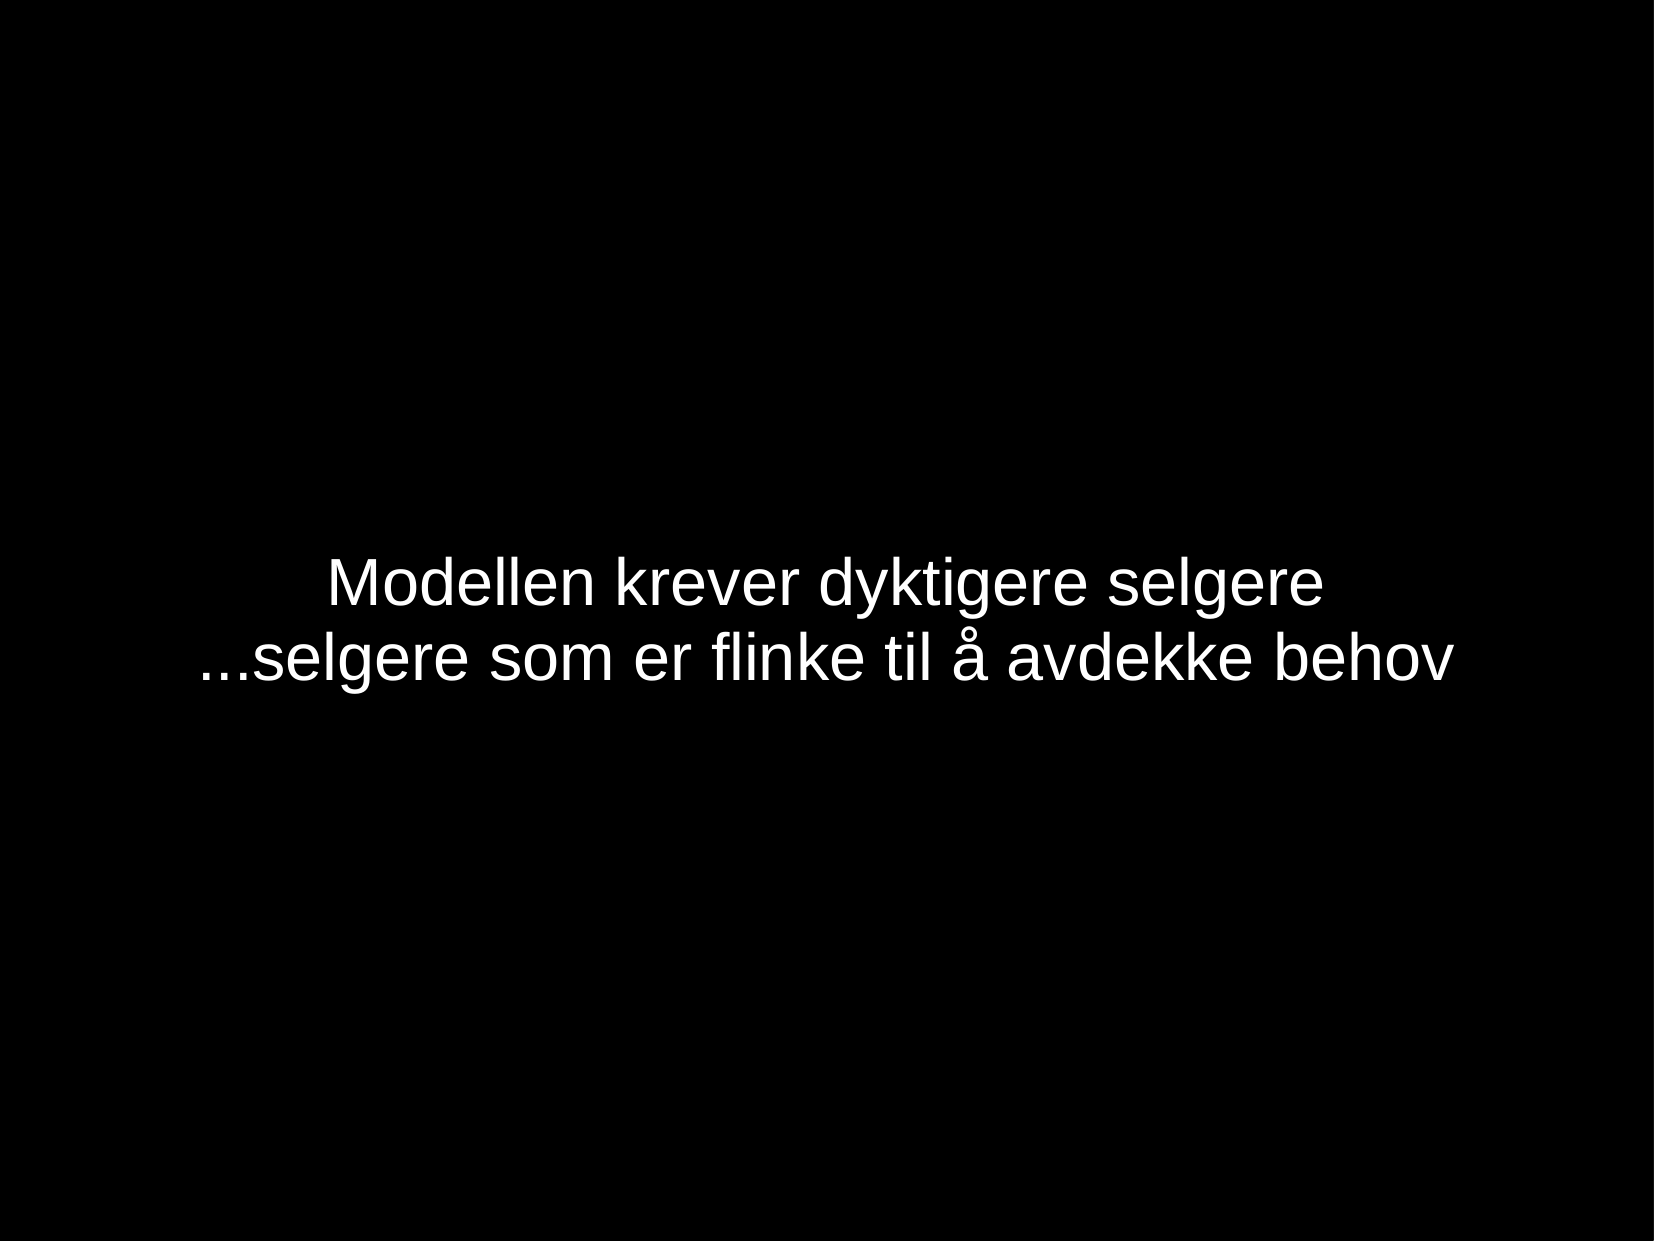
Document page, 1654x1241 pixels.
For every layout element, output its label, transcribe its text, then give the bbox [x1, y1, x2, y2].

subtitle Modellen krever dyktigere selgere ...selgere som er flinke til å avdekke behov [82, 0, 1571, 1241]
